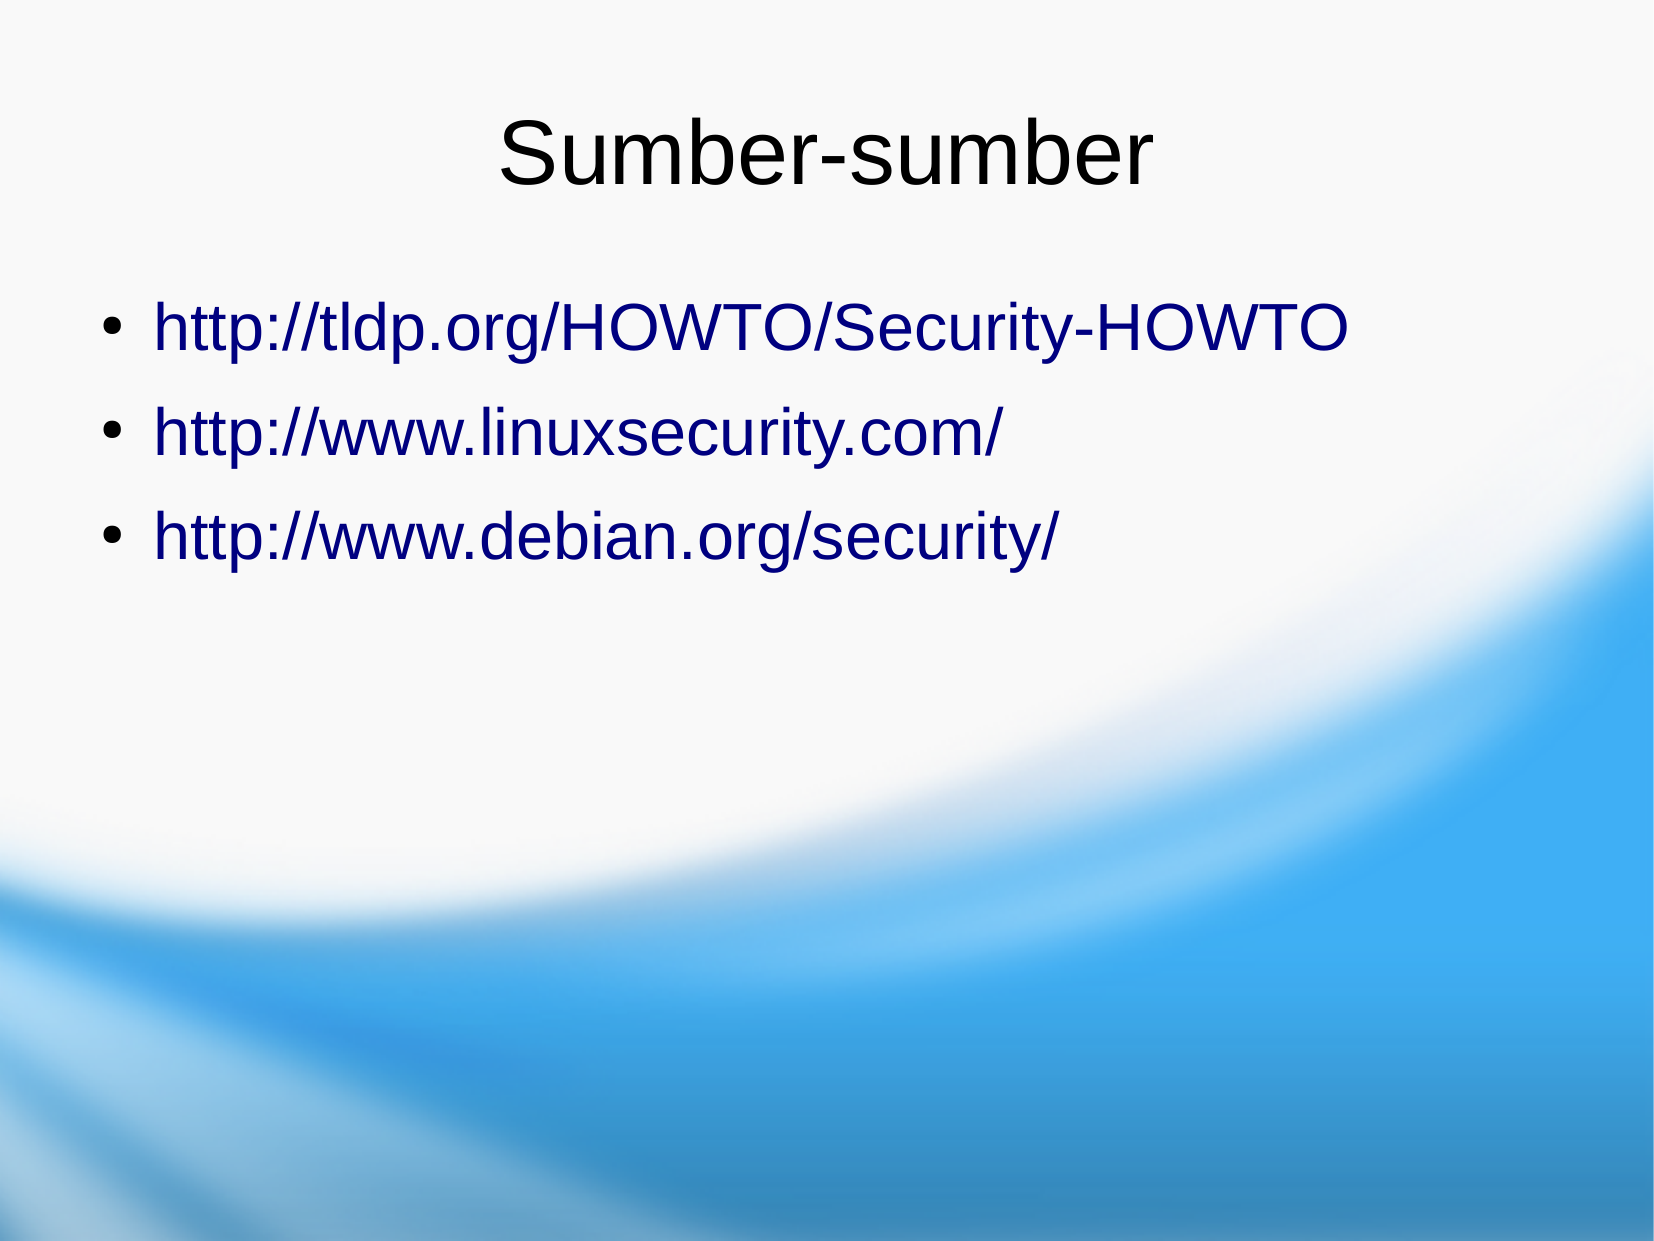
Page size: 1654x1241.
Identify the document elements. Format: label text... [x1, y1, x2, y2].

list http://tldp.org/HOWTO/Security-HOWTO http://www.linuxsecurity.com/ http://www.debian.org/security/ [82, 290, 1571, 1109]
title Sumber-sumber [82, 49, 1571, 257]
picture [0, 0, 1654, 1241]
